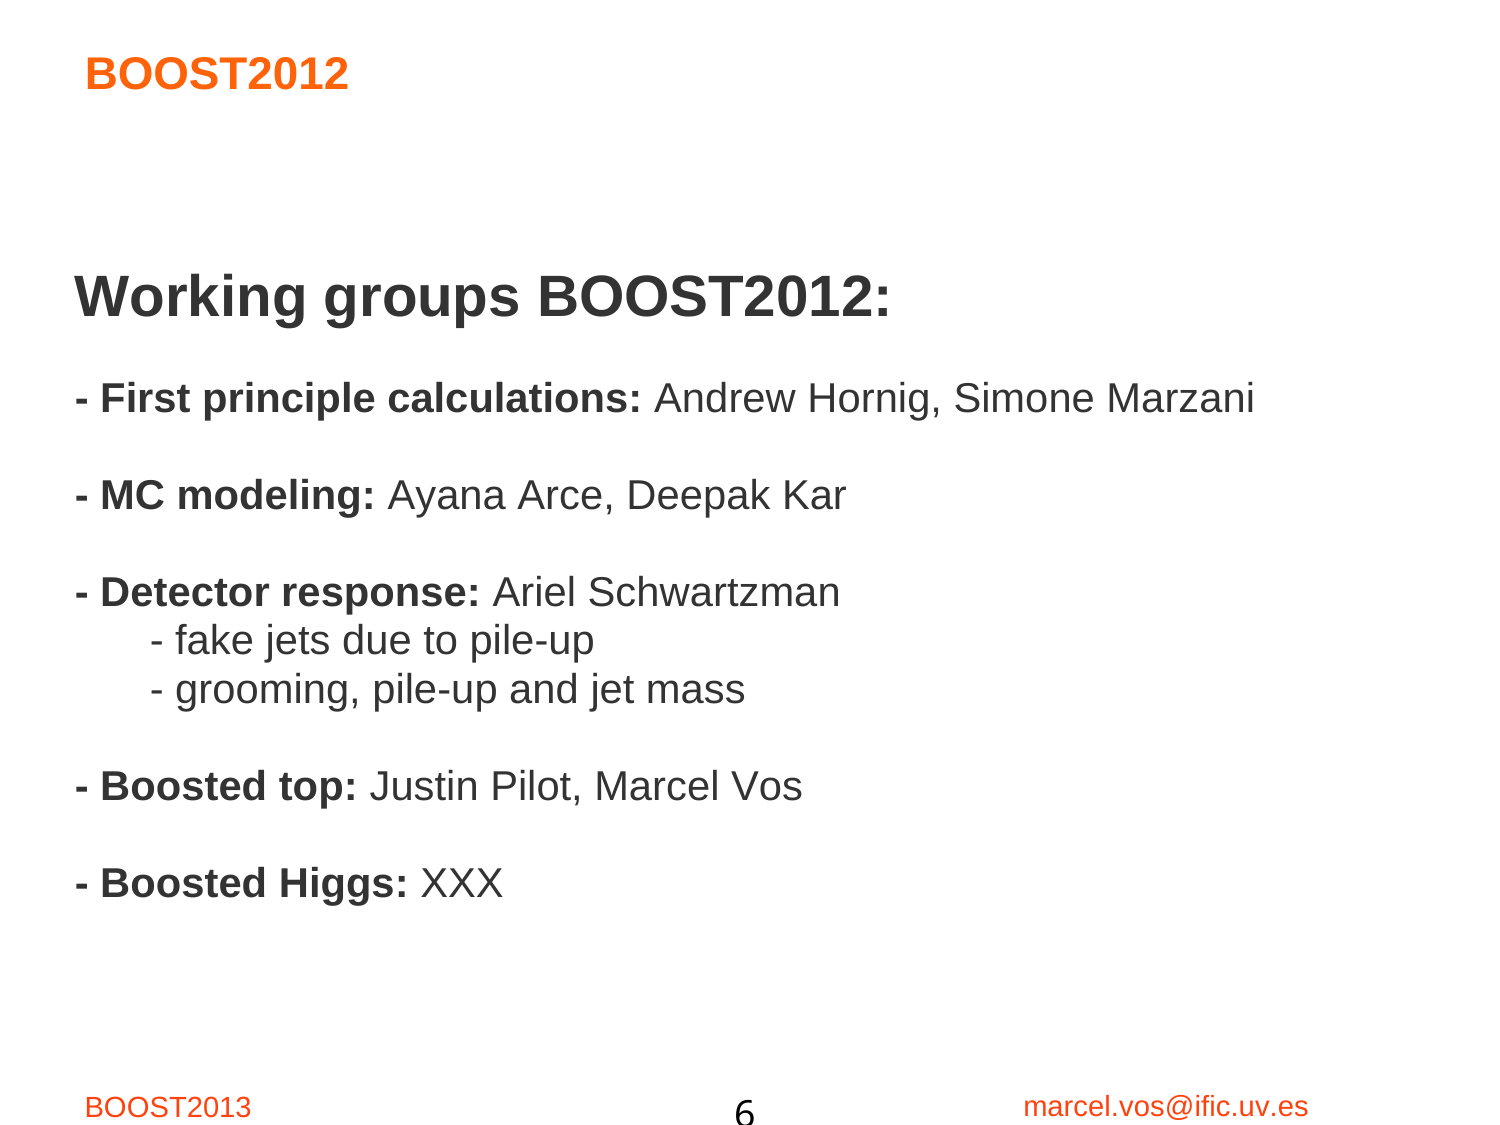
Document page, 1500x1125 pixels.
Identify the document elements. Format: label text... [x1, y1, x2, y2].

text_box Working groups BOOST2012: - First principle calculations: Andrew Hornig, Simone Marzani - MC modeling: Ayana Arce, Deepak Kar - Detector response: Ariel Schwartzman - fake jets due to pile-up - grooming, pile-up and jet mass - Boosted top: Justin Pilot, Marcel Vos - Boosted Higgs: XXX [60, 254, 1396, 915]
title BOOST2012 [85, 26, 1259, 121]
